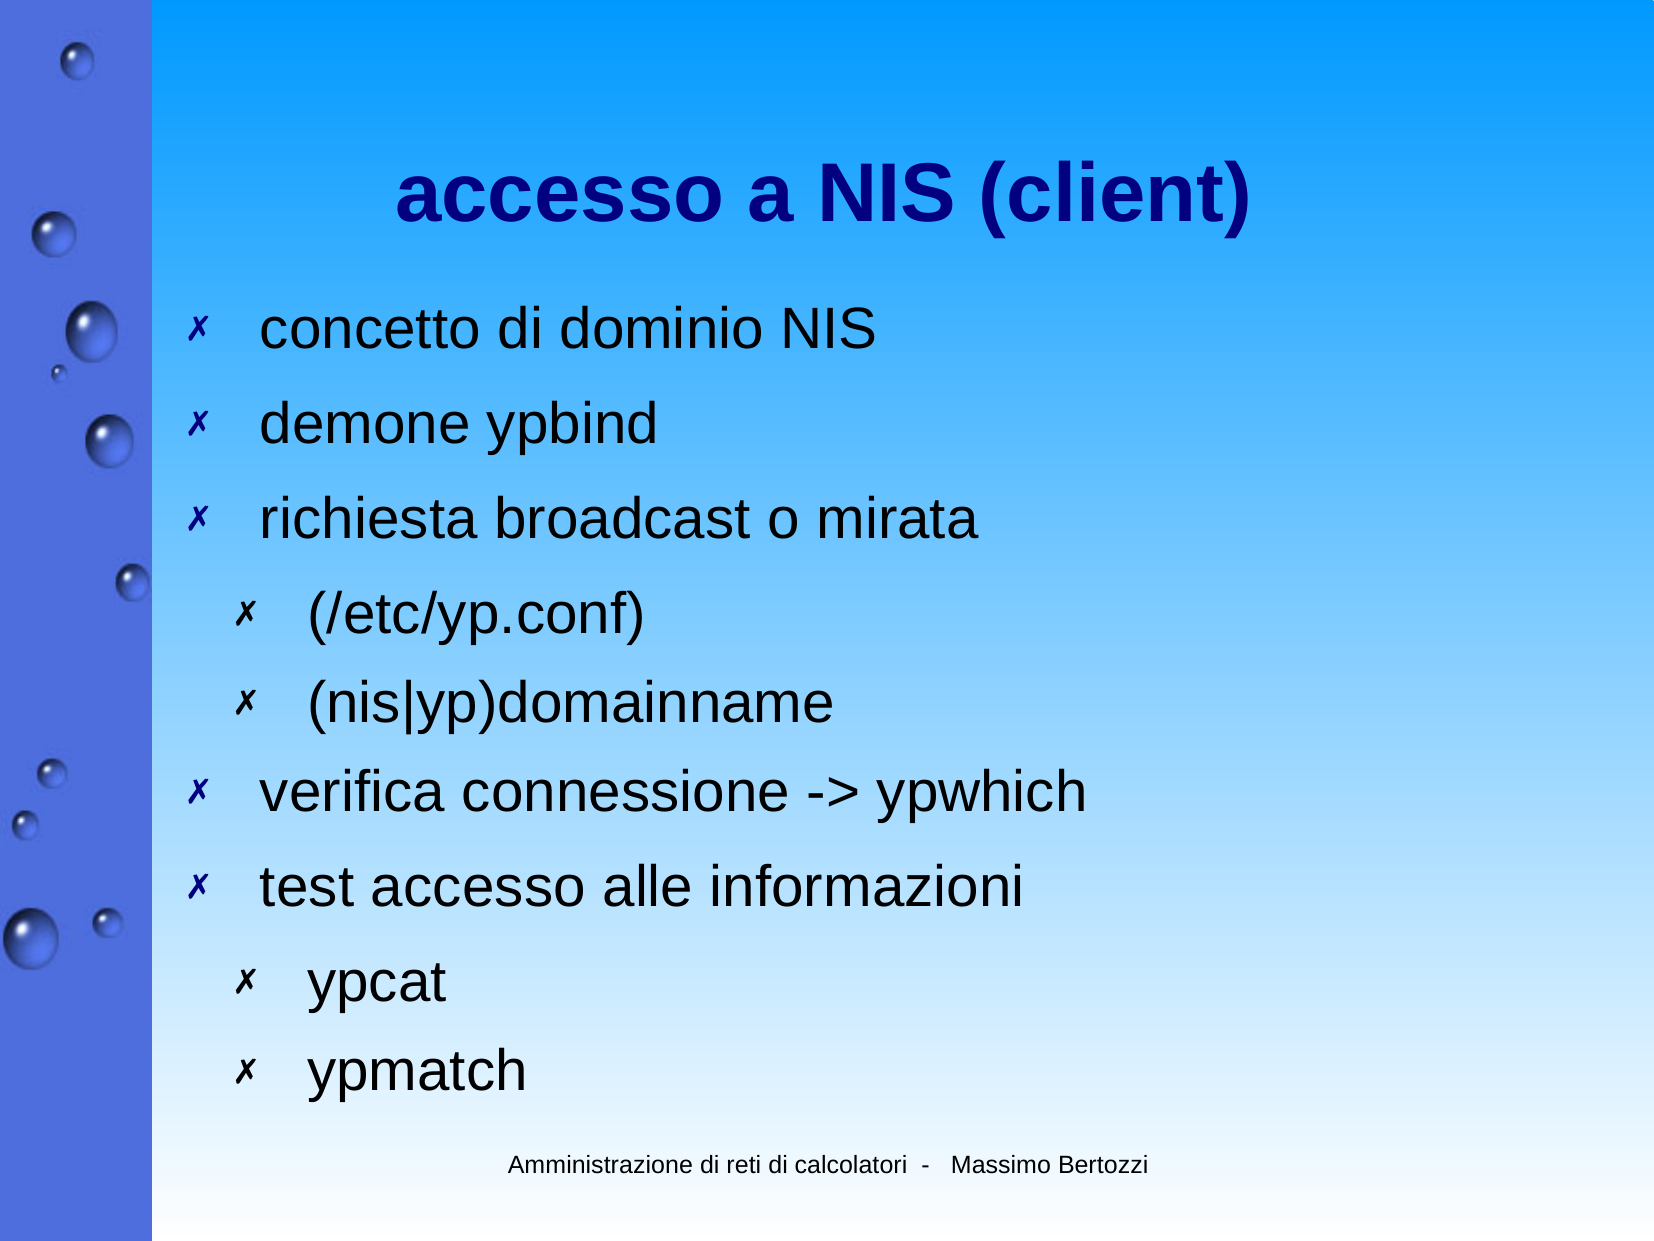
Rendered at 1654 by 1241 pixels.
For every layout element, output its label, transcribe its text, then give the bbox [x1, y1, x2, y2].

title accesso a NIS (client) [118, 88, 1531, 296]
picture [0, 0, 152, 1241]
list concetto di dominio NIS demone ypbind richiesta broadcast o mirata (/etc/yp.conf) (nis|yp)domainname verifica connessione -> ypwhich test accesso alle informazioni ypcat ypmatch [177, 295, 1590, 1122]
